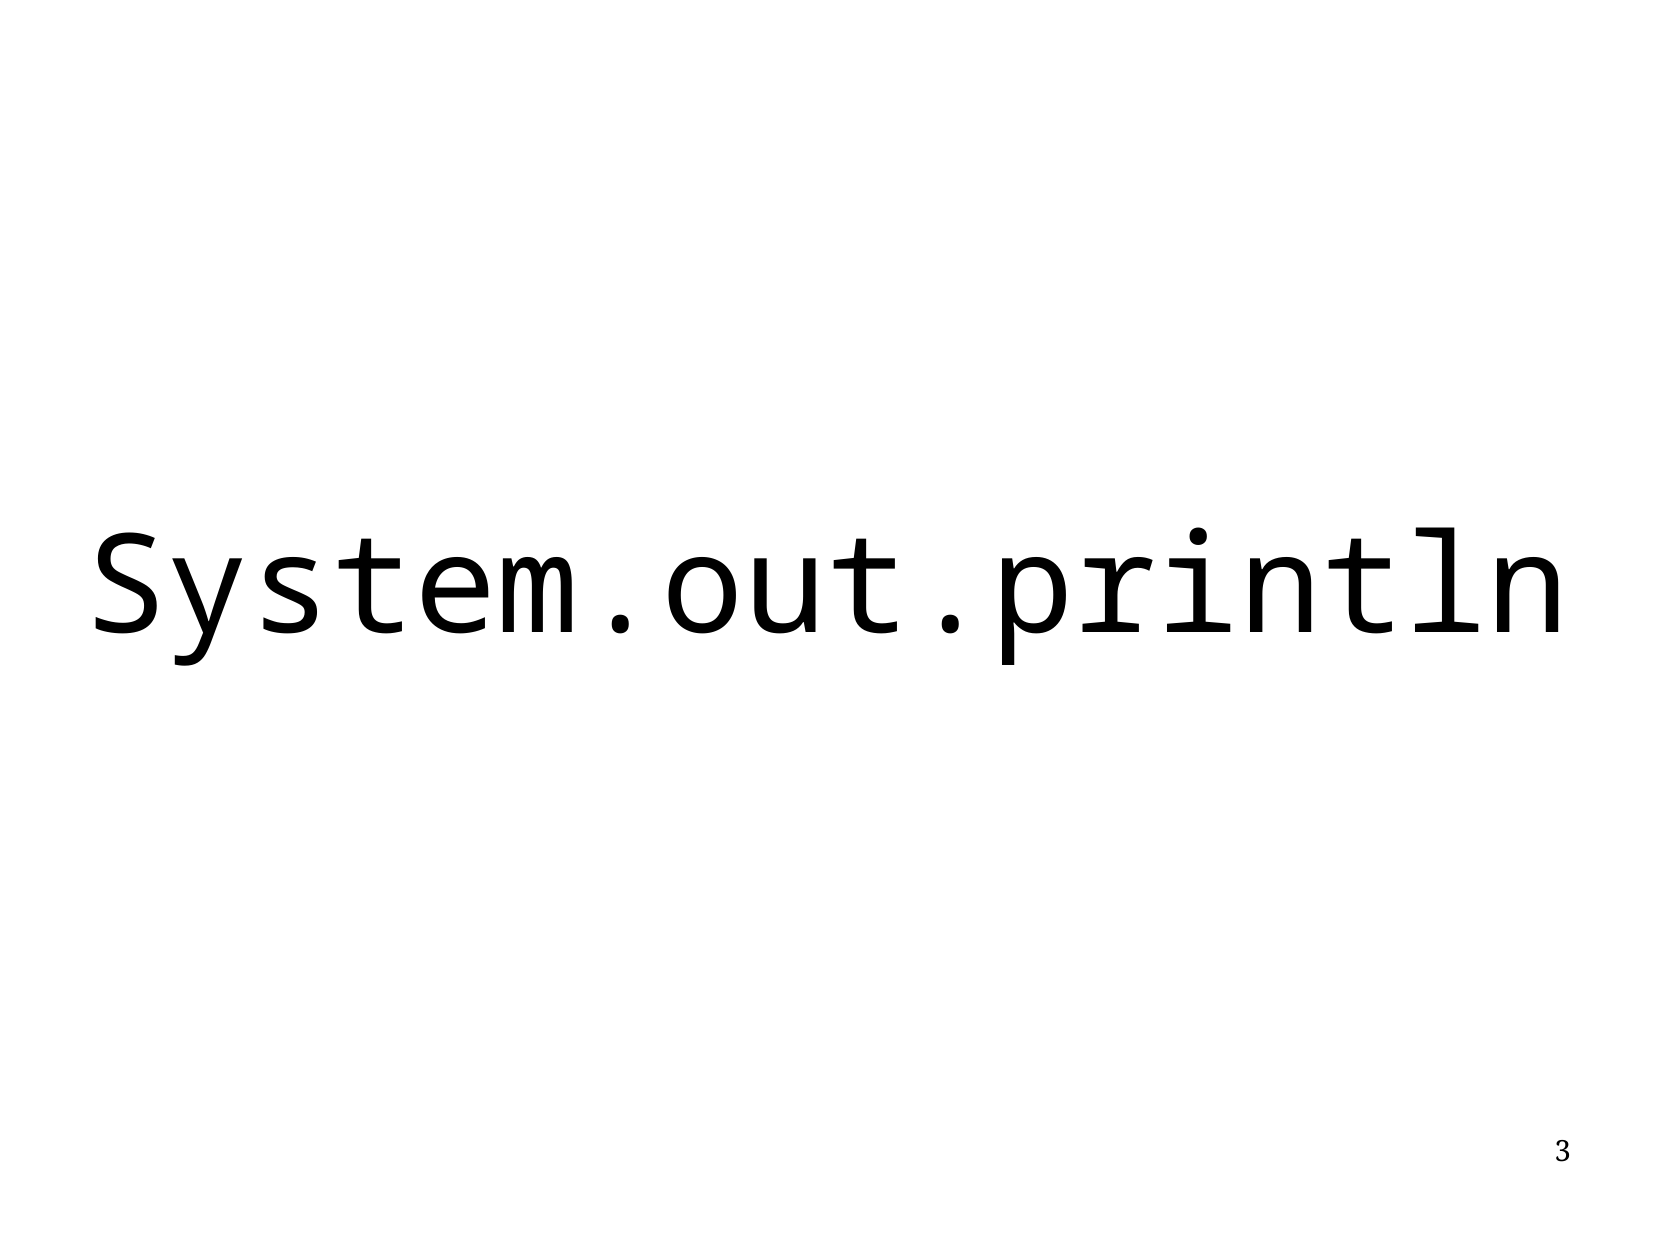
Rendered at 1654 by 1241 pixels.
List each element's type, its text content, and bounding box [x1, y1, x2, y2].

text_box System.out.println [82, 49, 1571, 1109]
